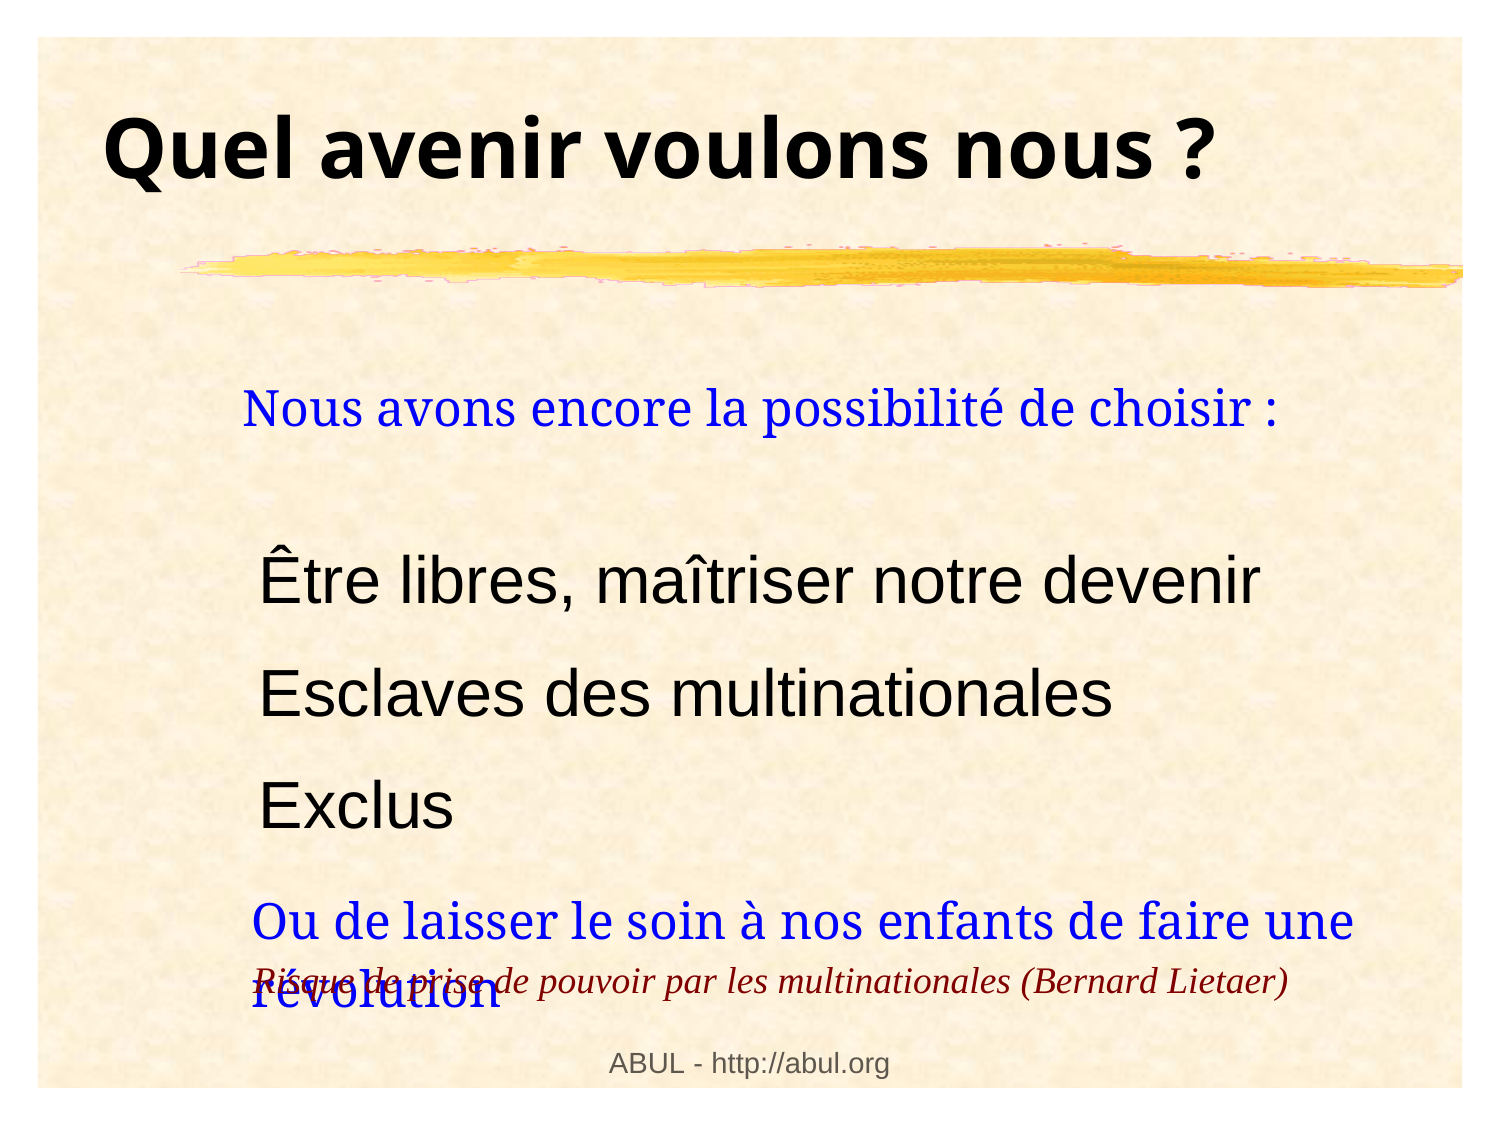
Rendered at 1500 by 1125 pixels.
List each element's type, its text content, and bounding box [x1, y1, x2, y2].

title Quel avenir voulons nous ? [101, 39, 1312, 253]
text_box Nous avons encore la possibilité de choisir : [242, 372, 1128, 434]
picture [37, 37, 1463, 1088]
text_box Ou de laisser le soin à nos enfants de faire une révolution [251, 885, 1436, 947]
text_box [287, 1013, 1150, 1112]
text_box Risque de prise de pouvoir par les multinationales (Bernard Lietaer) [252, 960, 1366, 1013]
text_box Être libres, maîtriser notre devenir Esclaves des multinationales Exclus [240, 506, 1385, 839]
